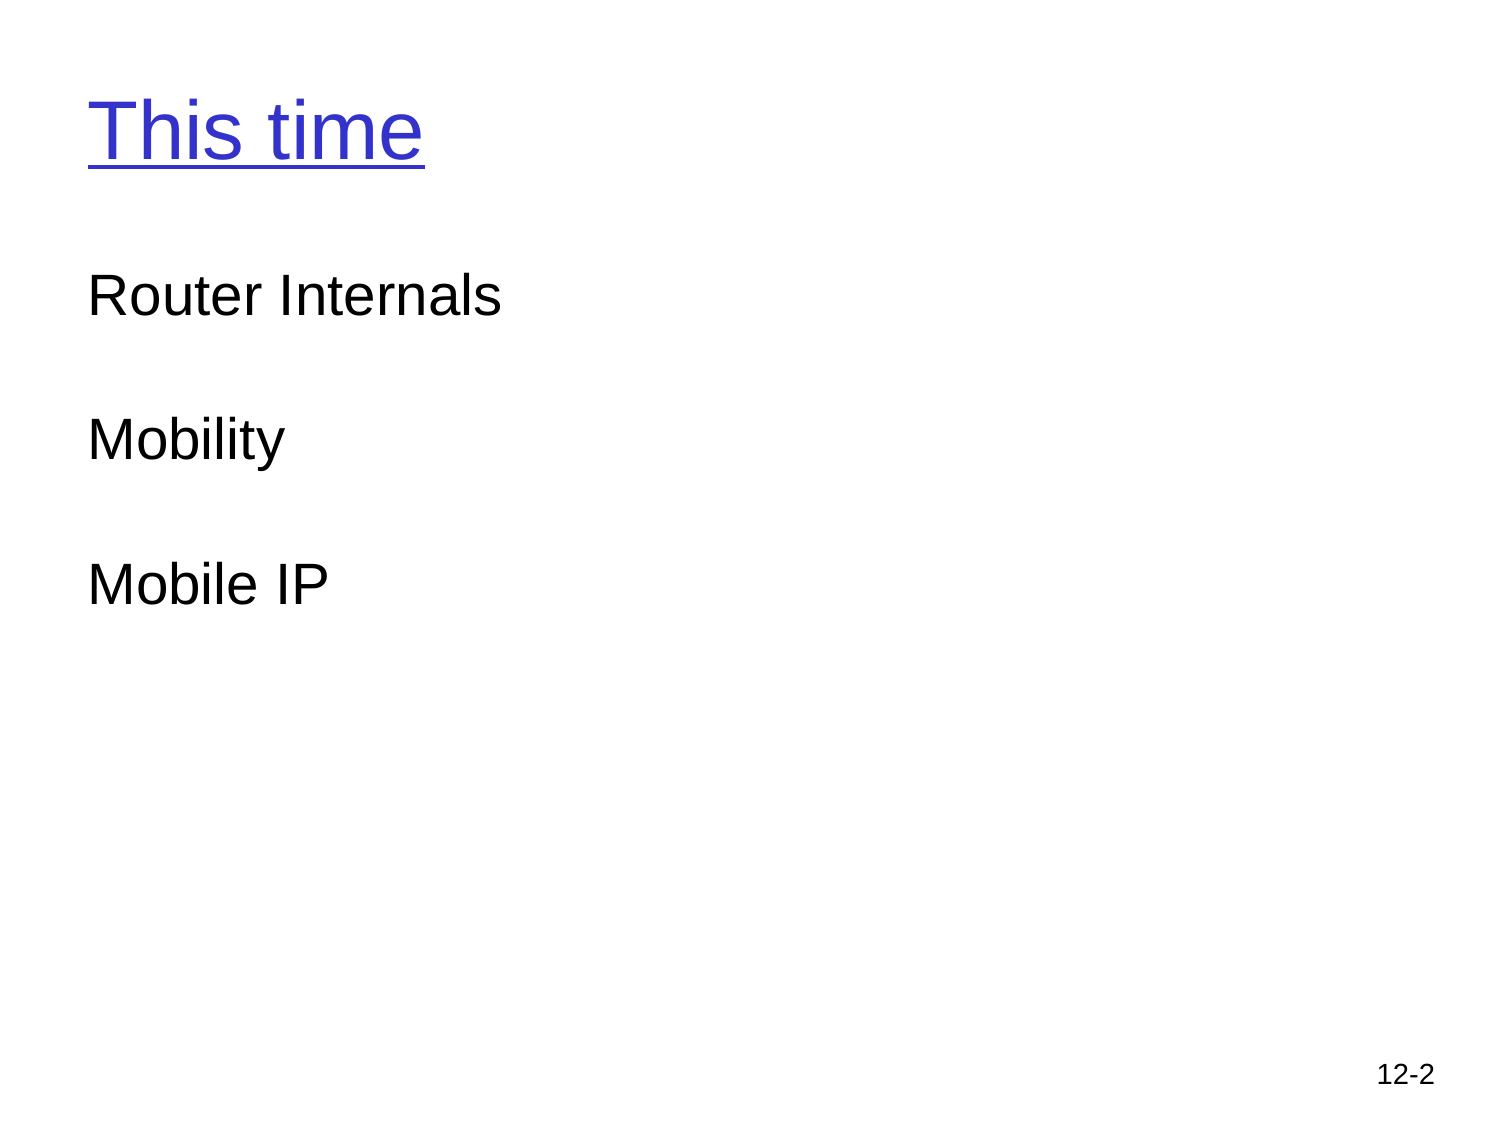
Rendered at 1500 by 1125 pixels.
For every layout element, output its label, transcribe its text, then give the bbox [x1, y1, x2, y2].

title This time [87, 23, 1363, 239]
list Router Internals Mobility Mobile IP [87, 262, 1363, 1026]
